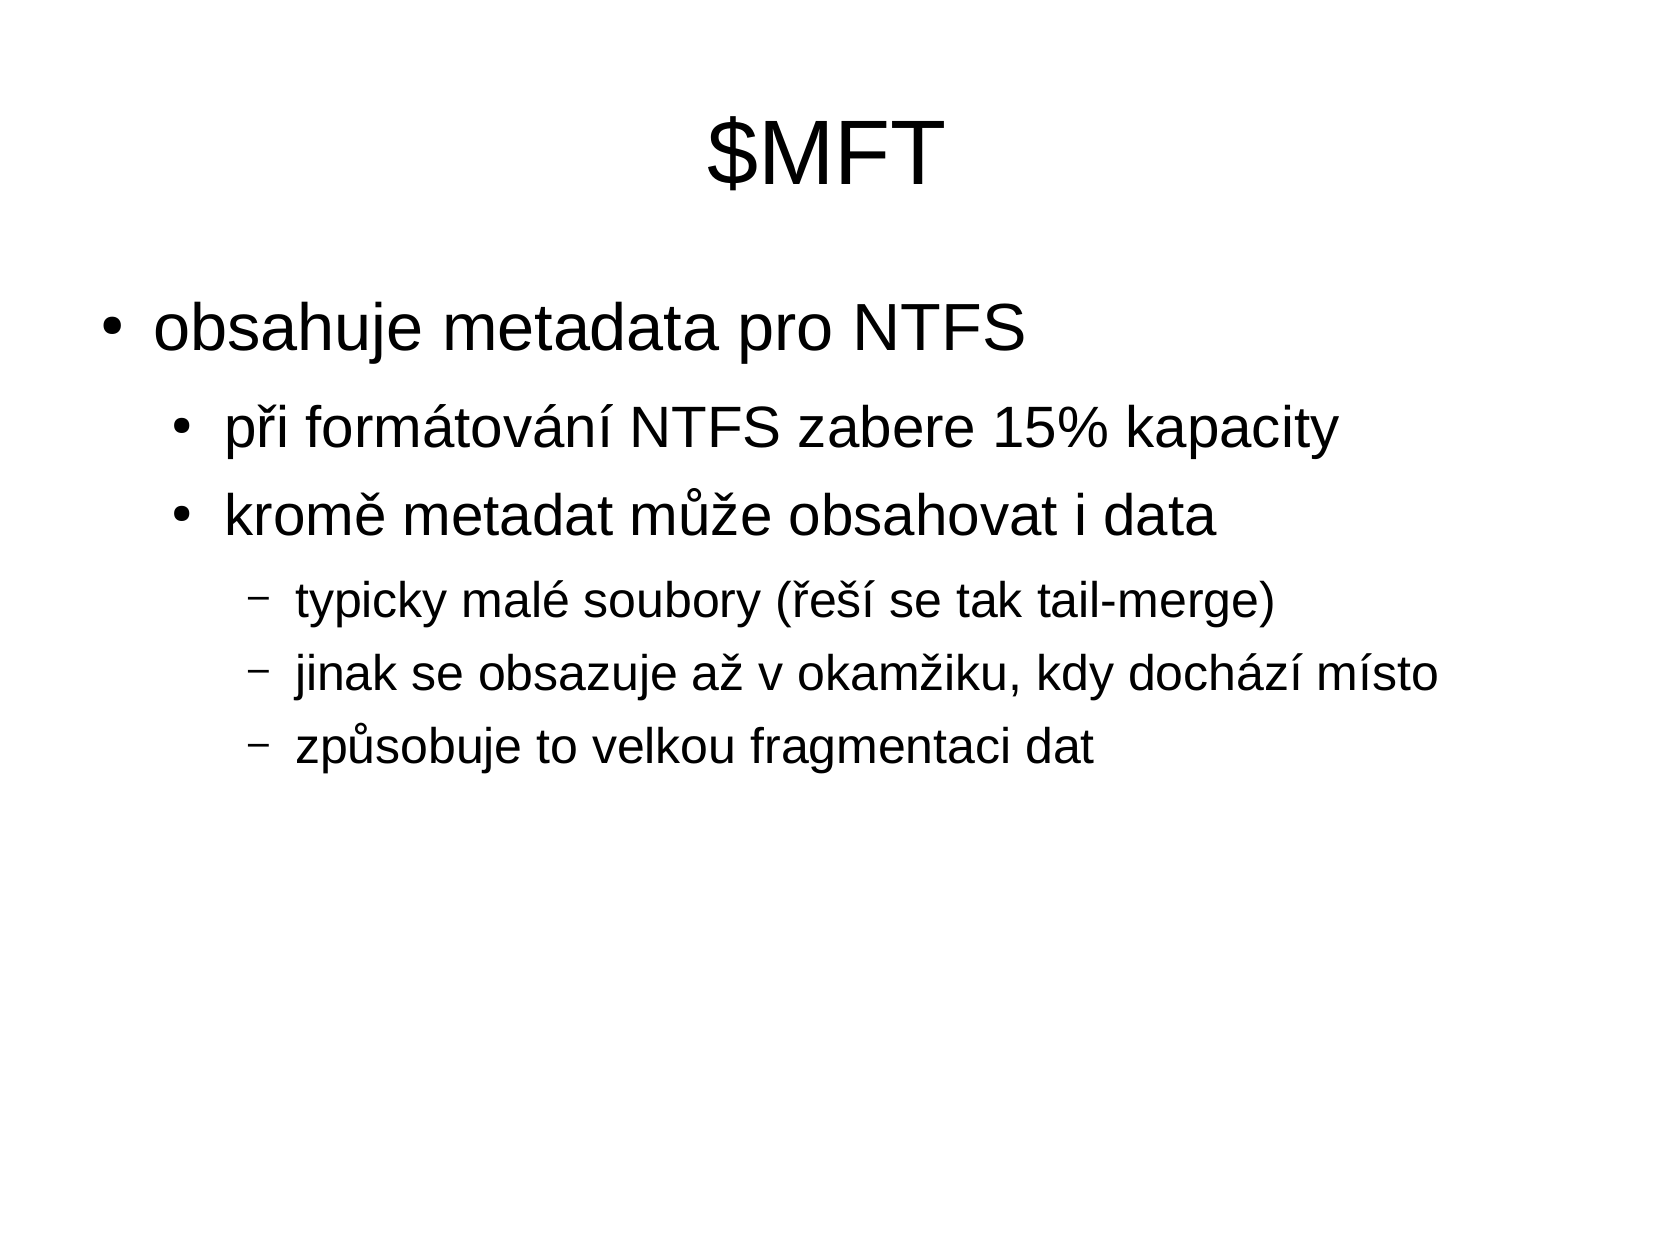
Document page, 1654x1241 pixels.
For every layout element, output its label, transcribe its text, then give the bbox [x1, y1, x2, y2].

list obsahuje metadata pro NTFS při formátování NTFS zabere 15% kapacity kromě metadat může obsahovat i data typicky malé soubory (řeší se tak tail-merge) jinak se obsazuje až v okamžiku, kdy dochází místo způsobuje to velkou fragmentaci dat [82, 290, 1571, 1010]
title $MFT [82, 49, 1571, 257]
